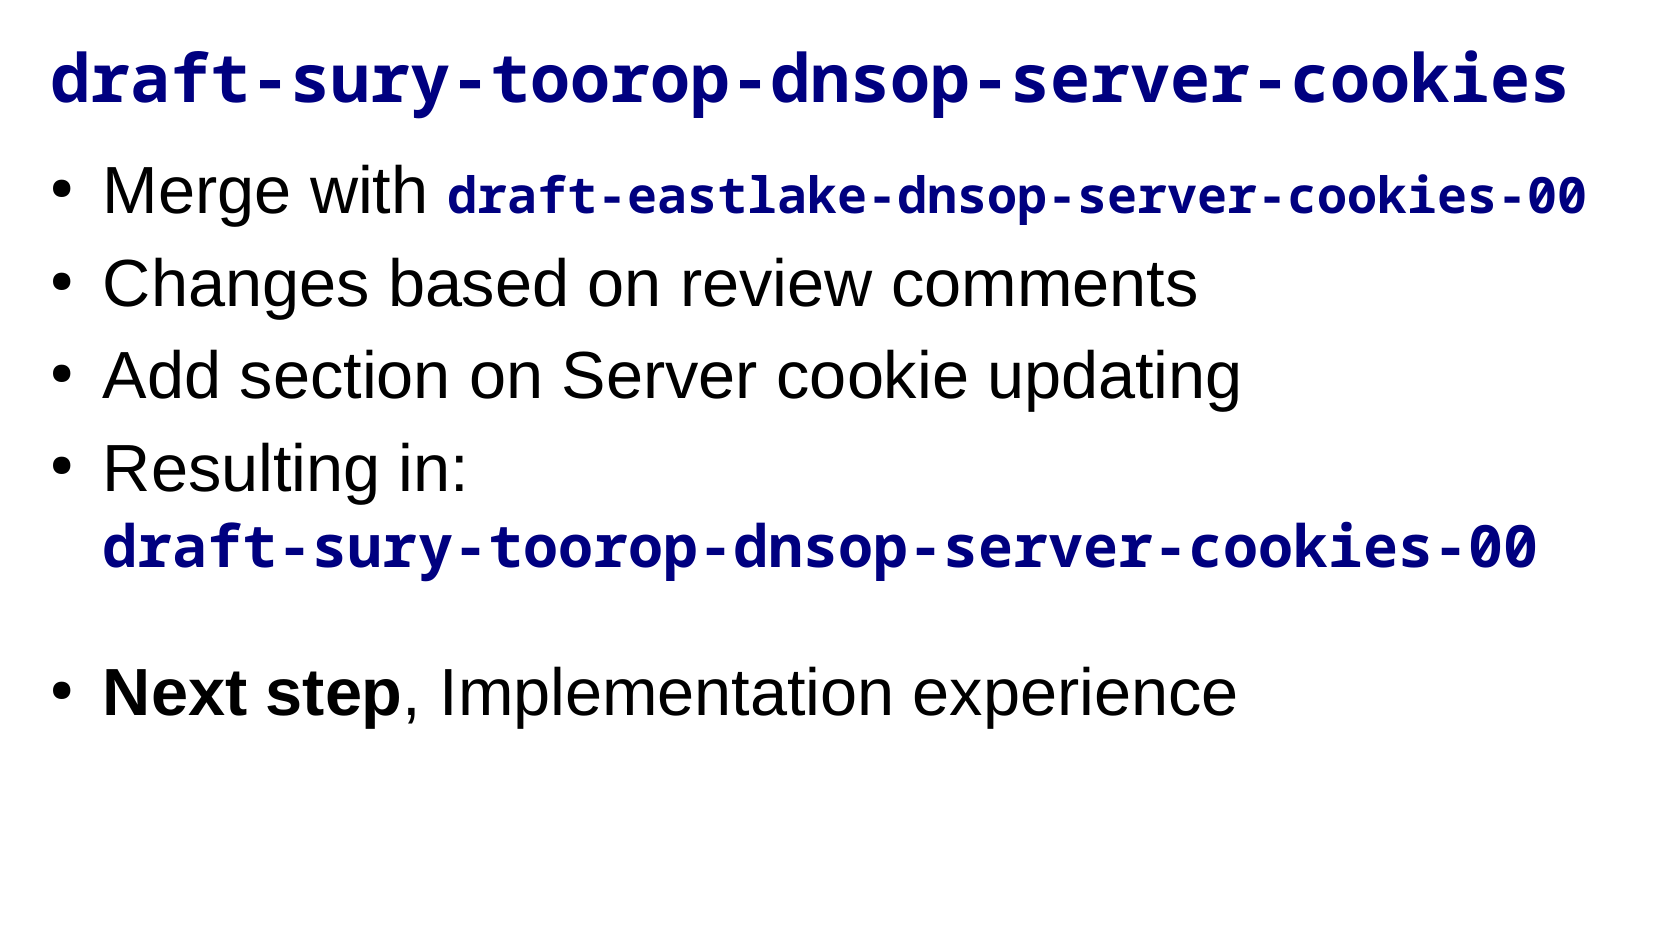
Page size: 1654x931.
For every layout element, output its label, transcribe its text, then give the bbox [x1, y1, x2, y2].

text_box draft-sury-toorop-dnsop-server-cookies [35, 23, 1607, 119]
list Merge with draft-eastlake-dnsop-server-cookies-00 Changes based on review comments Add section on Server cookie updating Resulting in: draft-sury-toorop-dnsop-server-cookies-00 Next step, Implementation experience [32, 152, 1630, 910]
